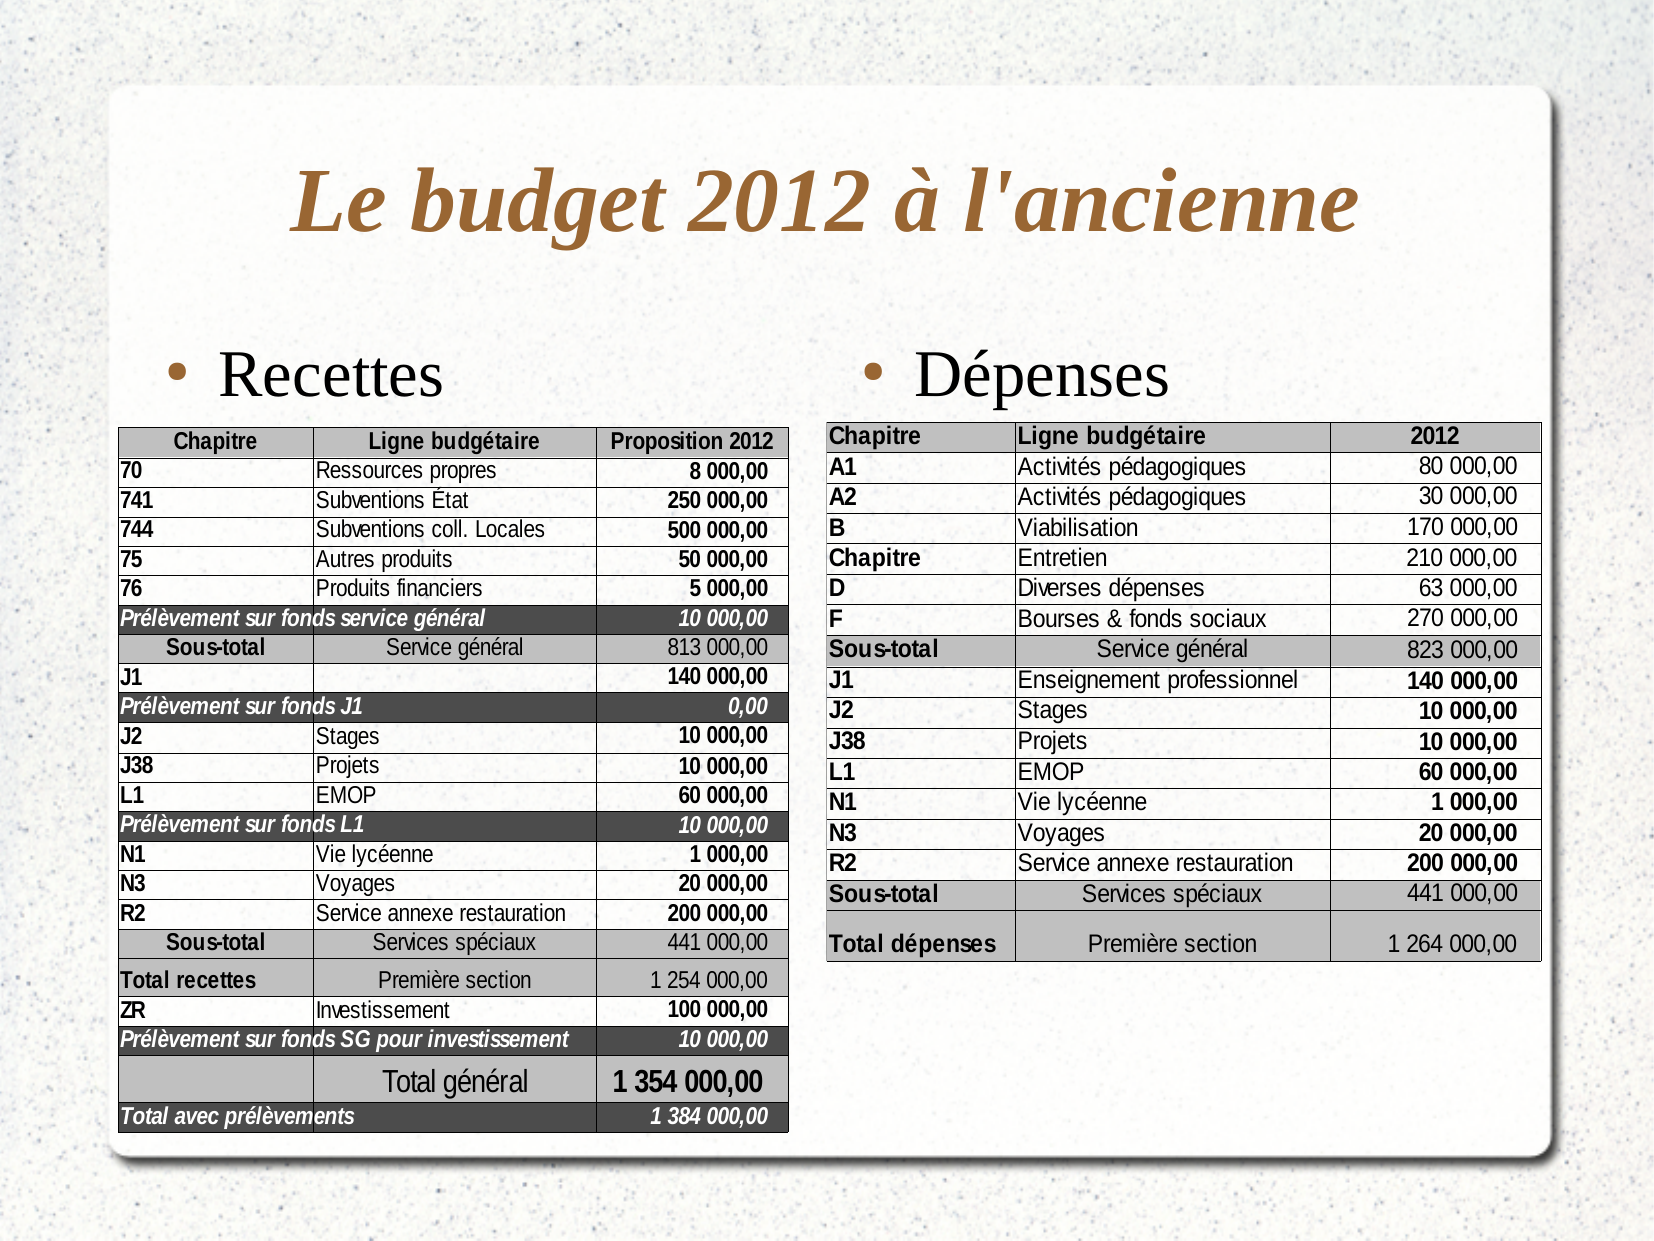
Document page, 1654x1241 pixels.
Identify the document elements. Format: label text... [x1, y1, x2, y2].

chart [118, 309, 1654, 1241]
title Le budget 2012 à l'ancienne [118, 96, 1536, 304]
picture [0, 0, 1654, 1241]
